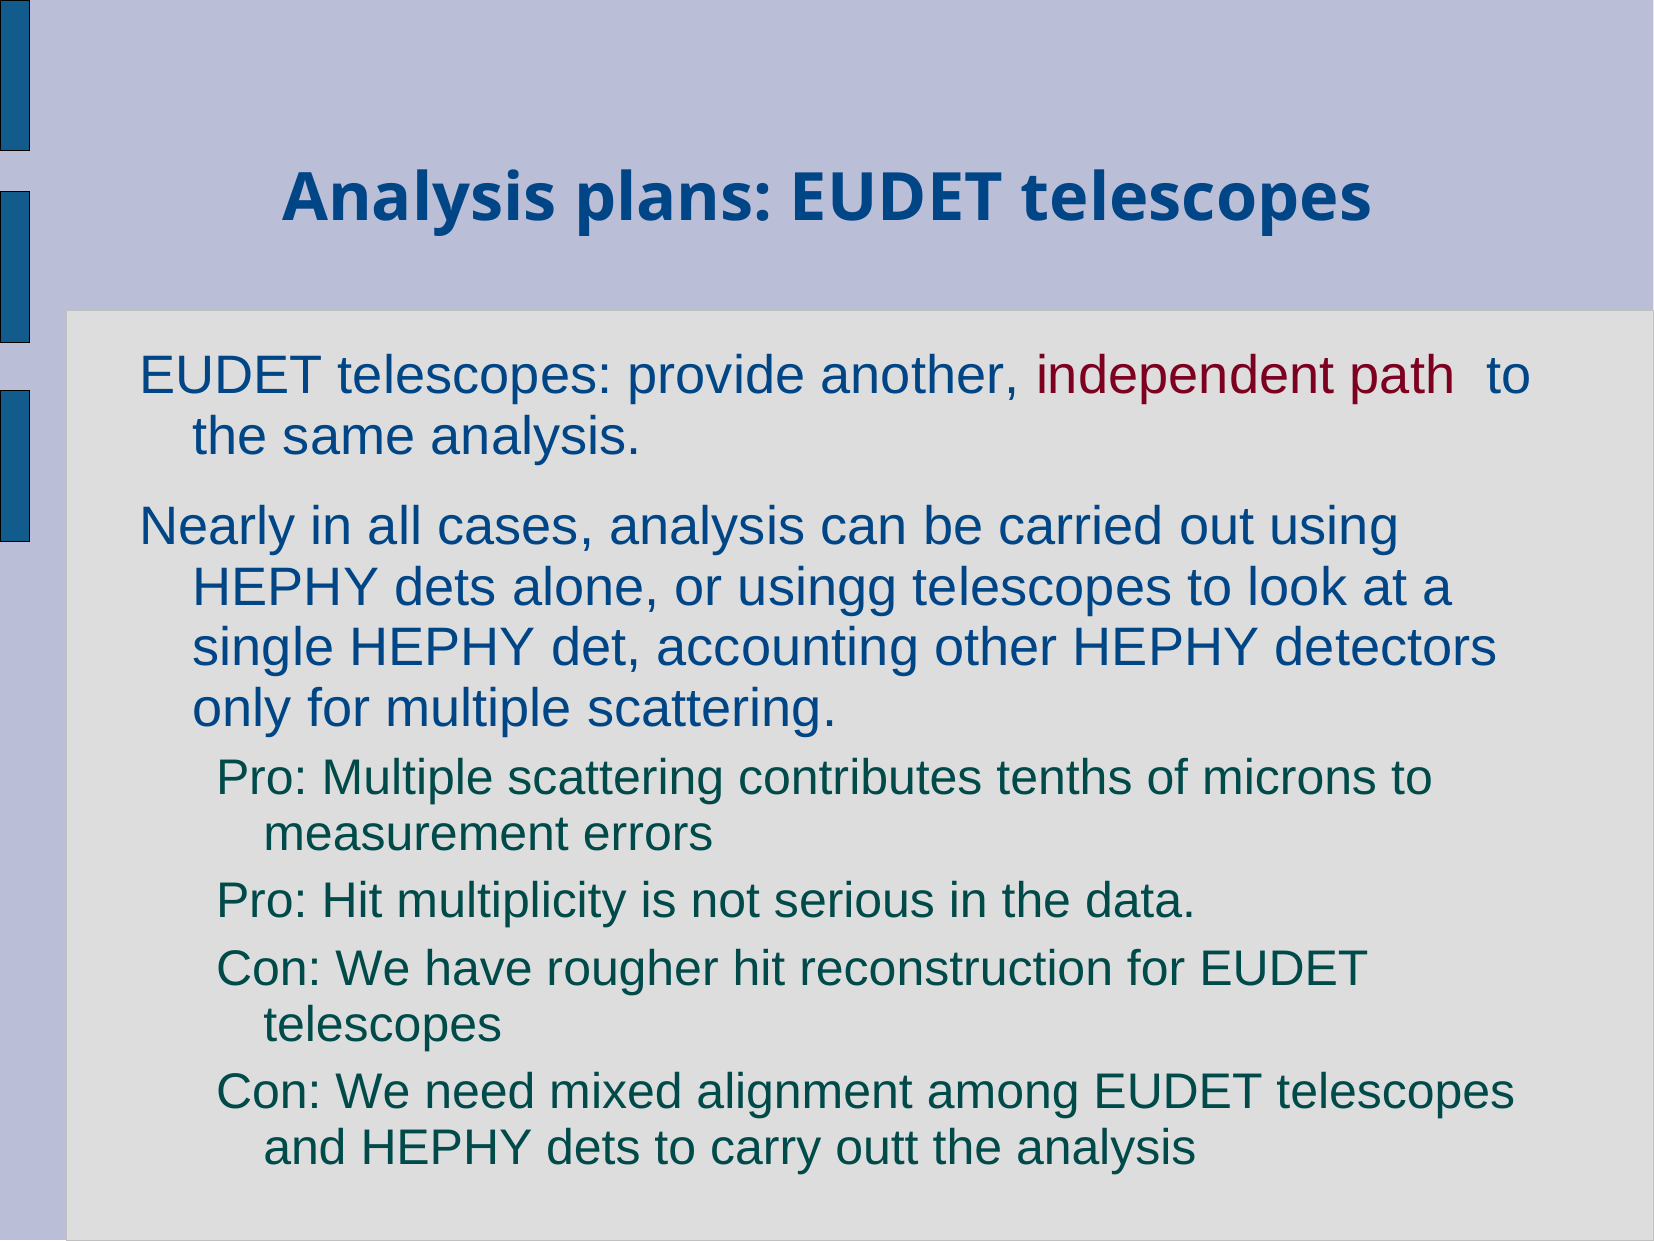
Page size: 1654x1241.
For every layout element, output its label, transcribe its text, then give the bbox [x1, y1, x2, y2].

title Analysis plans: EUDET telescopes [121, 91, 1534, 299]
list EUDET telescopes: provide another, independent path to the same analysis. Nearly in all cases, analysis can be carried out using HEPHY dets alone, or usingg telescopes to look at a single HEPHY det, accounting other HEPHY detectors only for multiple scattering. Pro: Multiple scattering contributes tenths of microns to measurement errors Pro: Hit multiplicity is not serious in the data. Con: We have rougher hit reconstruction for EUDET telescopes Con: We need mixed alignment among EUDET telescopes and HEPHY dets to carry outt the analysis [121, 344, 1534, 1176]
